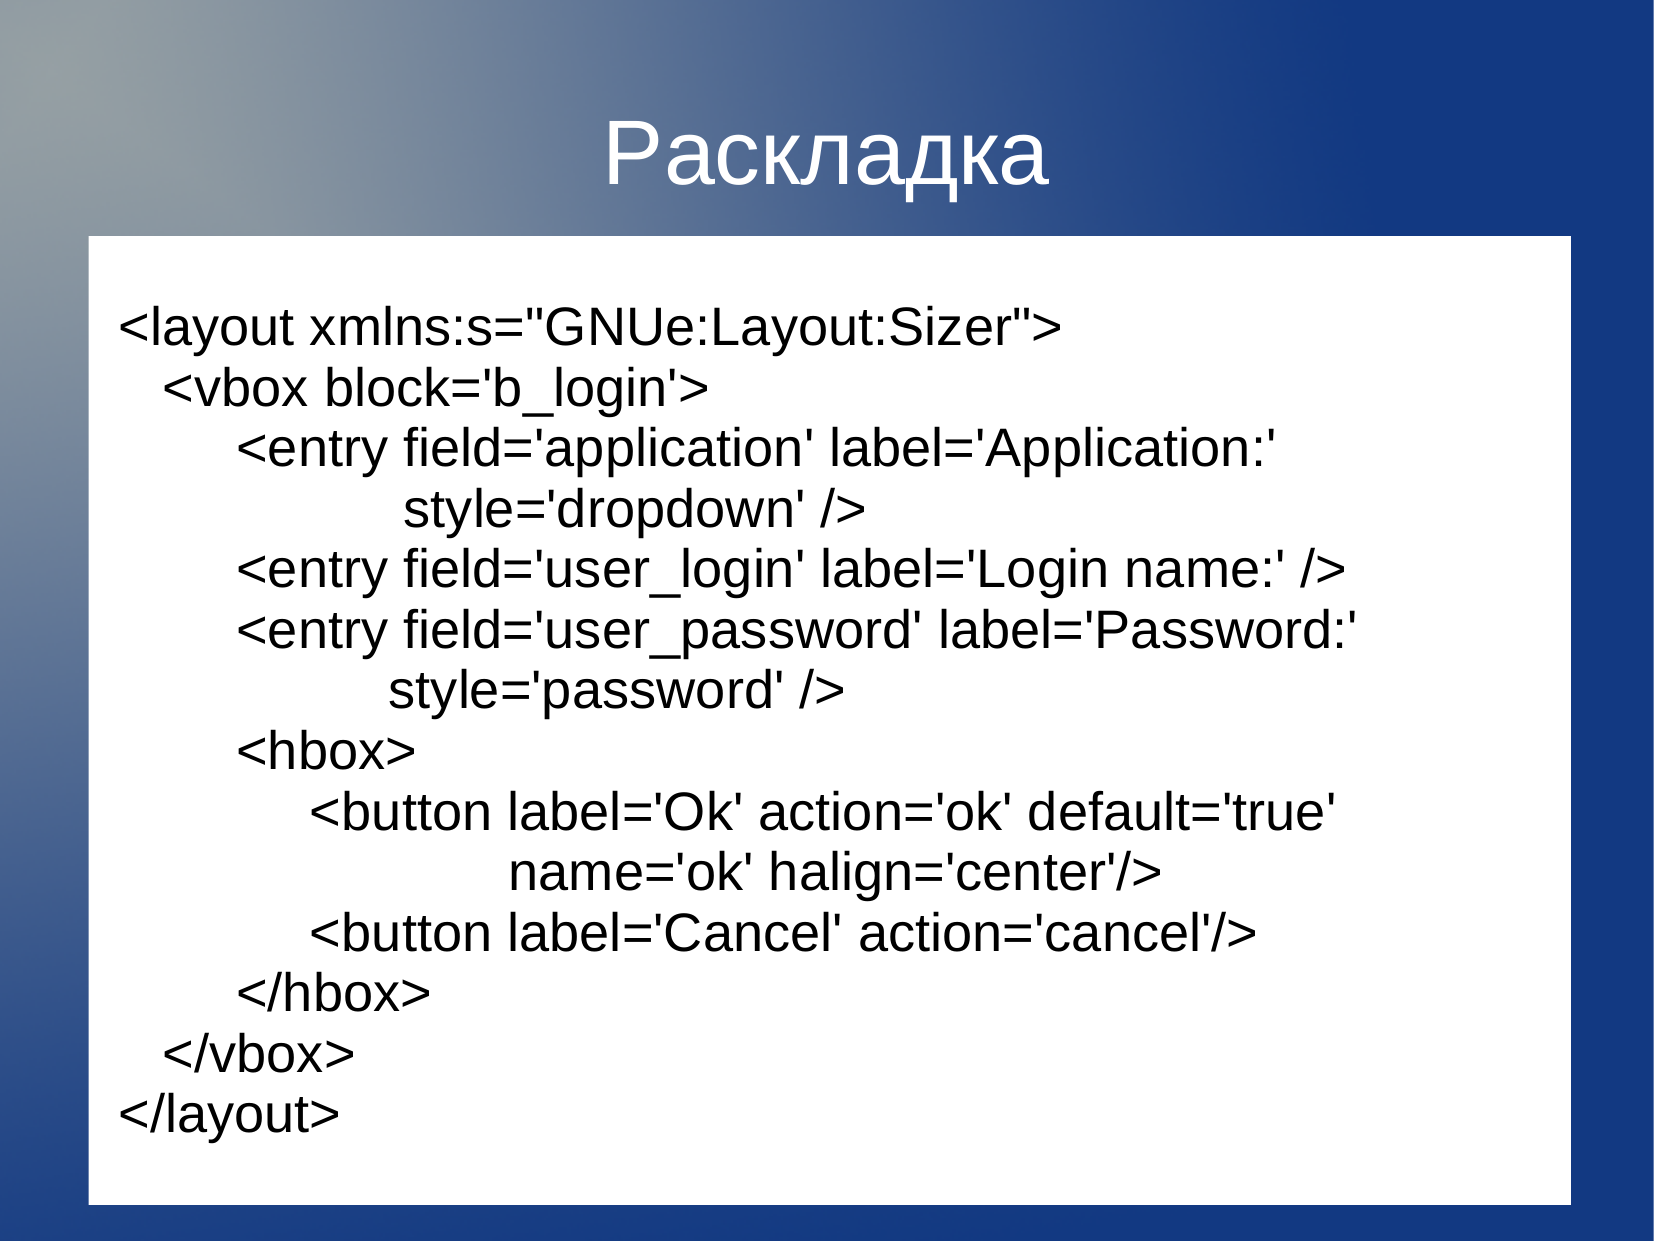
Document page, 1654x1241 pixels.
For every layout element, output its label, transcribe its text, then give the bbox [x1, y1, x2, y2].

picture [0, 0, 1654, 1241]
subtitle <layout xmlns:s="GNUe:Layout:Sizer"> <vbox block='b_login'> <entry field='application' label='Application:' style='dropdown' /> <entry field='user_login' label='Login name:' /> <entry field='user_password' label='Password:' style='password' /> <hbox> <button label='Ok' action='ok' default='true' name='ok' halign='center'/> <button label='Cancel' action='cancel'/> </hbox> </vbox> </layout> [88, 236, 1571, 1205]
title Раскладка [82, 56, 1571, 250]
